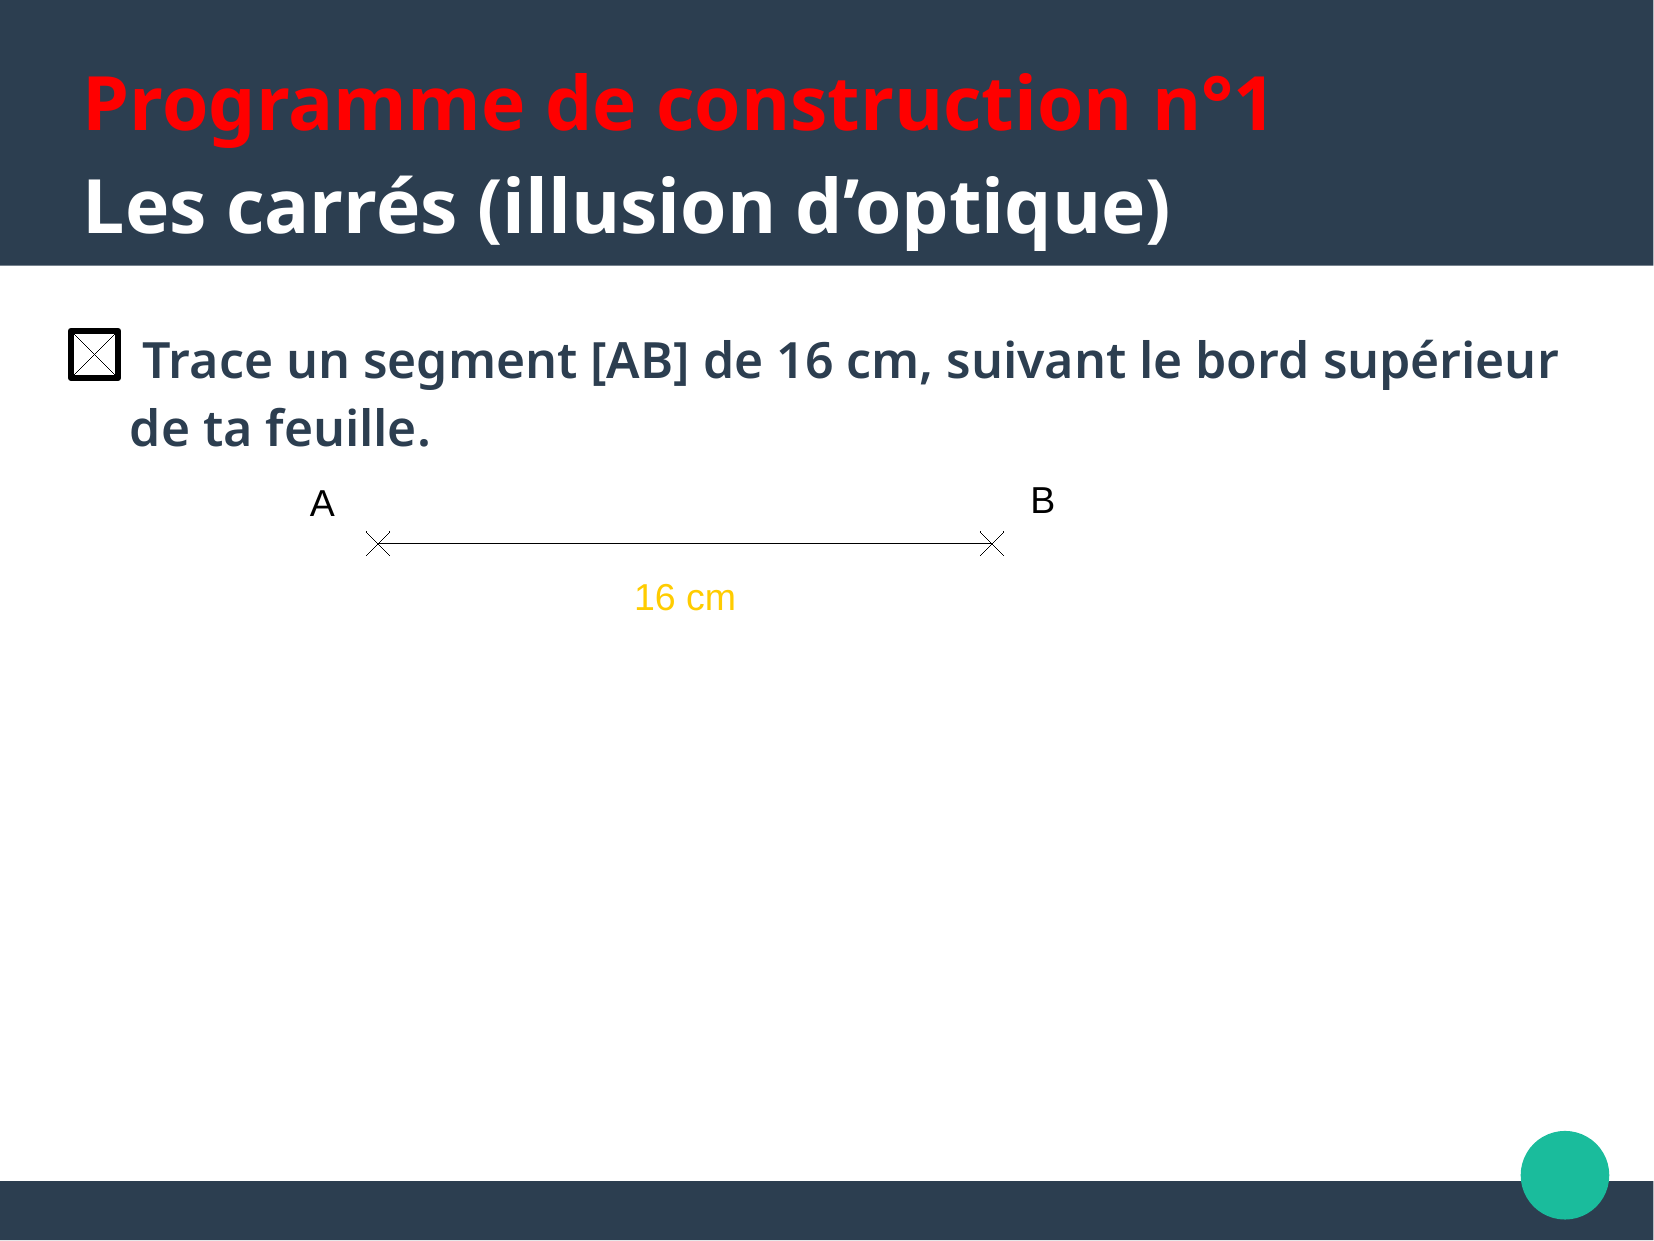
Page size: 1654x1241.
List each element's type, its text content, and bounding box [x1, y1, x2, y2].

text_box A [295, 474, 350, 532]
list Trace un segment [AB] de 16 cm, suivant le bord supérieur de ta feuille. [59, 324, 1595, 1152]
text_box B [1015, 472, 1087, 532]
text_box 16 cm [377, 569, 993, 626]
title Programme de construction n°1 Les carrés (illusion d’optique) [82, 49, 1571, 257]
text_box [70, 330, 119, 378]
